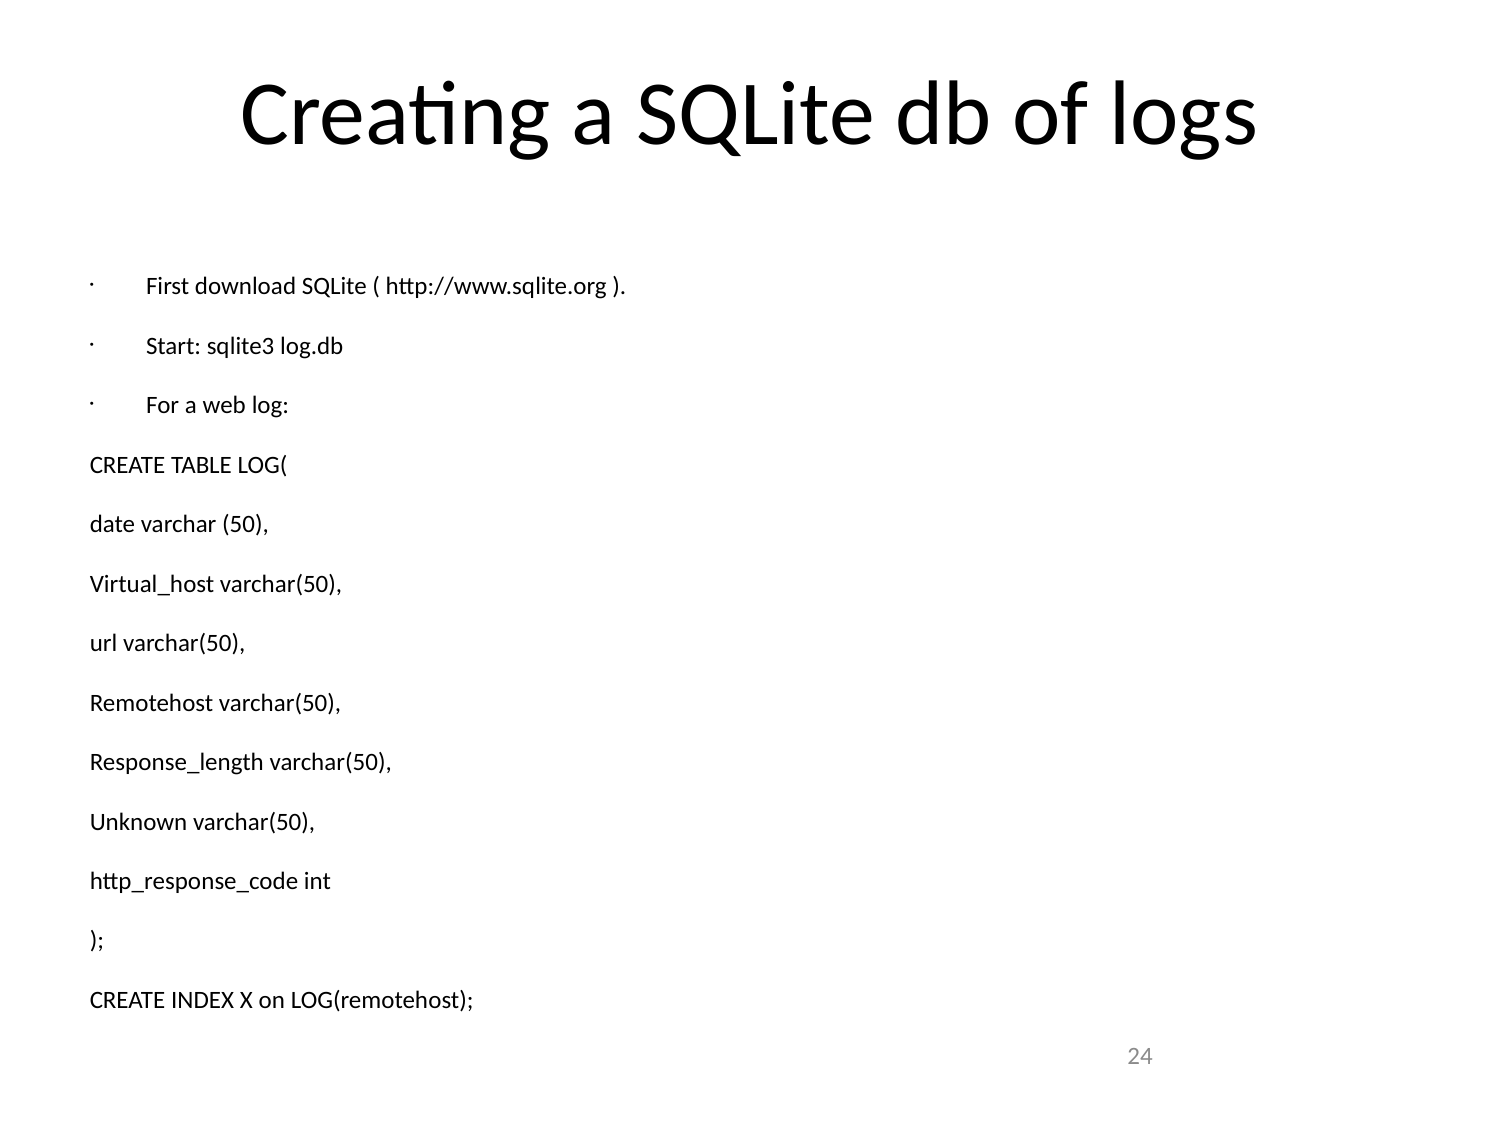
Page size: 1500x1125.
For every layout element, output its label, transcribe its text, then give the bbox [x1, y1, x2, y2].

list First download SQLite ( http://www.sqlite.org ). Start: sqlite3 log.db For a web log: CREATE TABLE LOG( date varchar (50), Virtual_host varchar(50), url varchar(50), Remotehost varchar(50), Response_length varchar(50), Unknown varchar(50), http_response_code int ); CREATE INDEX X on LOG(remotehost); [75, 262, 1425, 1005]
text_box <number> [1112, 1024, 1463, 1085]
title Creating a SQLite db of logs [75, 45, 1425, 233]
